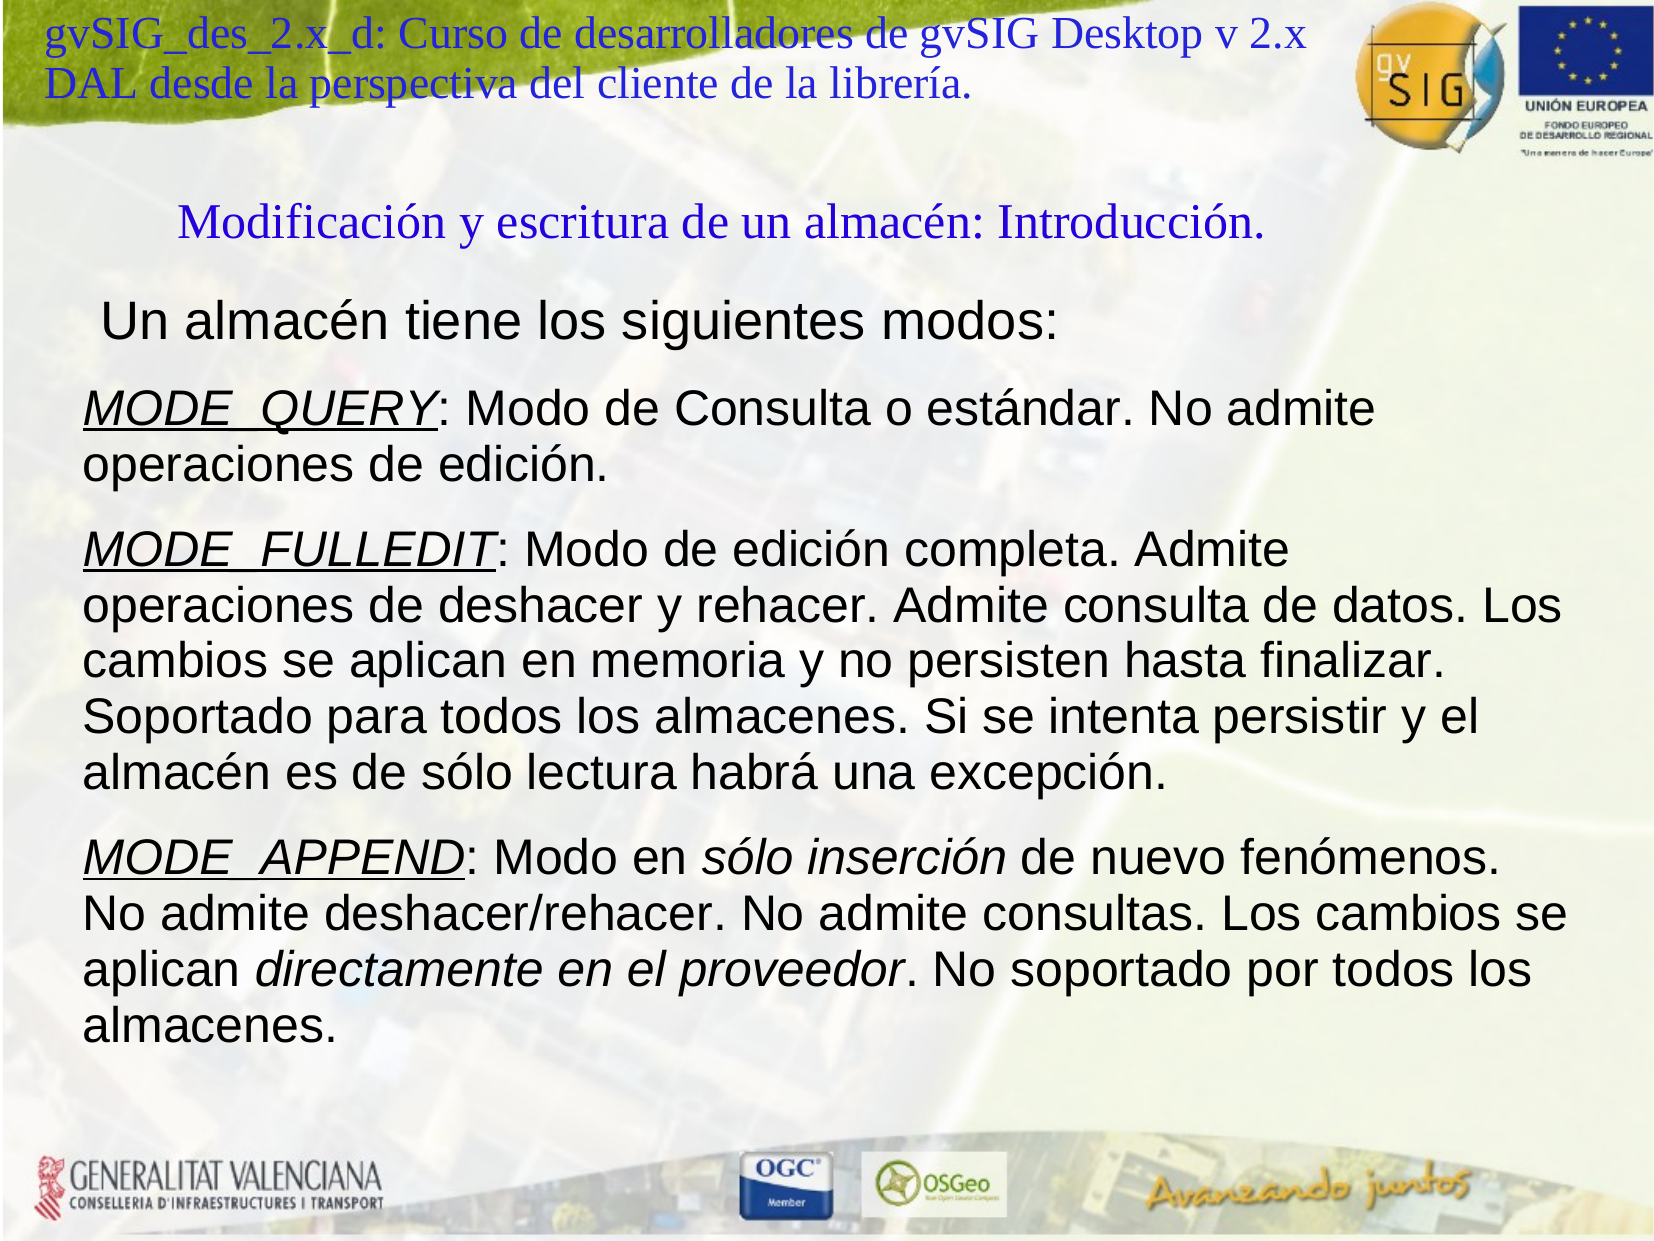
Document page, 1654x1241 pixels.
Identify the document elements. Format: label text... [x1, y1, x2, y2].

picture [2, 0, 1654, 1241]
title Modificación y escritura de un almacén: Introducción. [177, 88, 1329, 290]
list Un almacén tiene los siguientes modos: MODE_QUERY: Modo de Consulta o estándar. No admite operaciones de edición. MODE_FULLEDIT: Modo de edición completa. Admite operaciones de deshacer y rehacer. Admite consulta de datos. Los cambios se aplican en memoria y no persisten hasta finalizar. Soportado para todos los almacenes. Si se intenta persistir y el almacén es de sólo lectura habrá una excepción. MODE_APPEND: Modo en sólo inserción de nuevo fenómenos. No admite deshacer/rehacer. No admite consultas. Los cambios se aplican directamente en el proveedor. No soportado por todos los almacenes. [82, 290, 1571, 1053]
